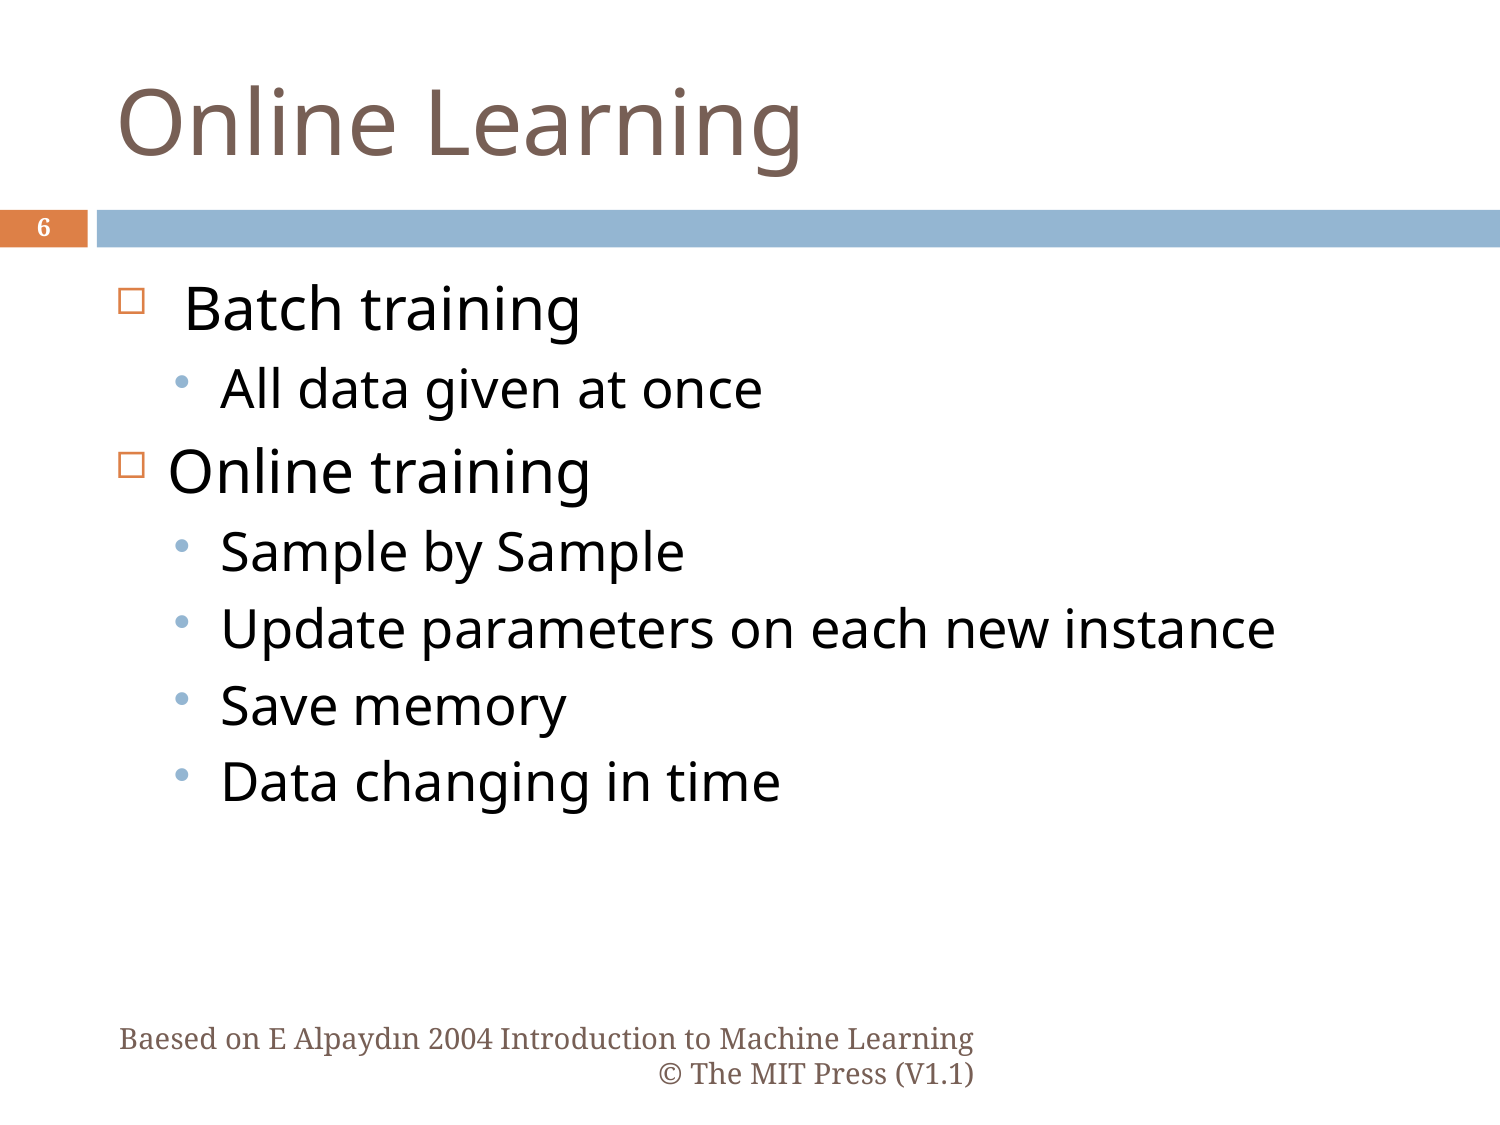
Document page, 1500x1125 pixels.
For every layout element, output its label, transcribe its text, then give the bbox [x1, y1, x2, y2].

text_box Baesed on E Alpaydın 2004 Introduction to Machine Learning © The MIT Press (V1.1) [99, 1025, 990, 1085]
title Online Learning [100, 37, 1438, 201]
text_box <number> [0, 208, 88, 249]
list Batch training All data given at once Online training Sample by Sample Update parameters on each new instance Save memory Data changing in time [100, 262, 1438, 1001]
